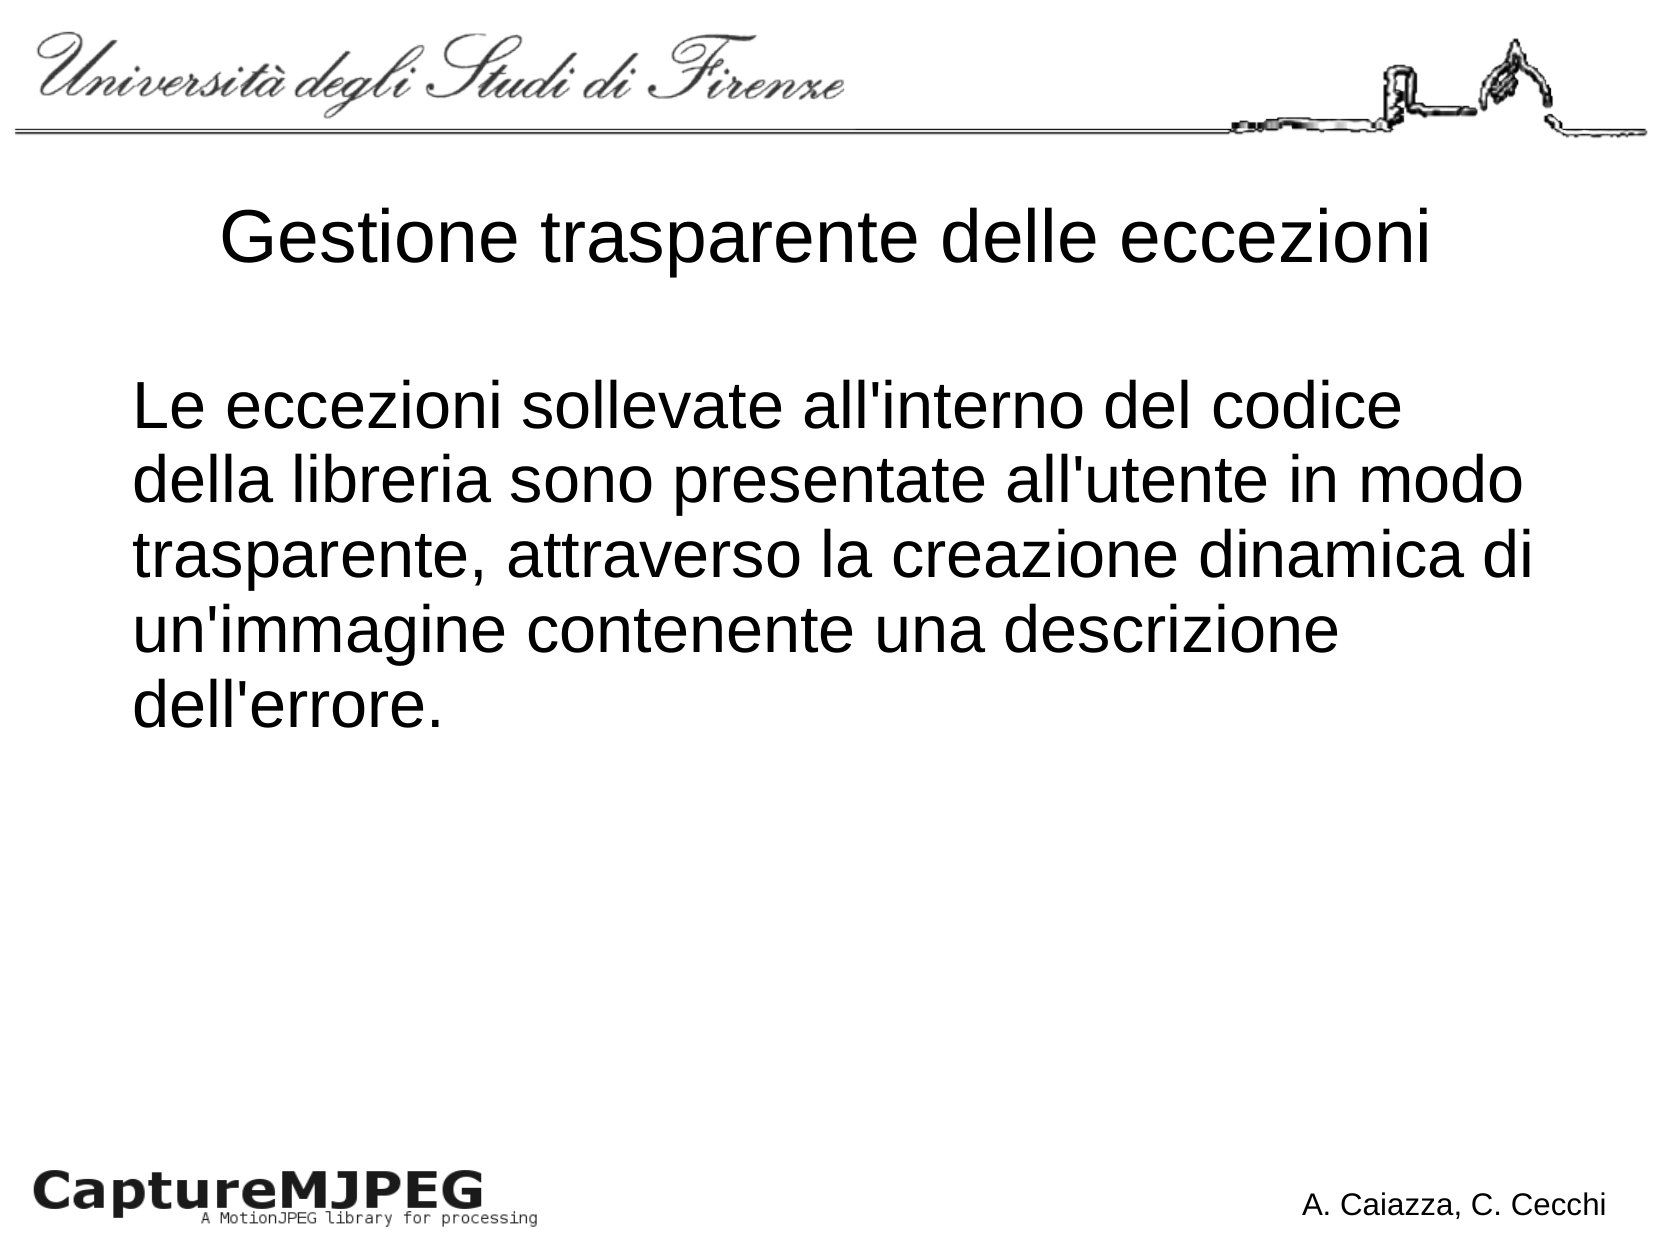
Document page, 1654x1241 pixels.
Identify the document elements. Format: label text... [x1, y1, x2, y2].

title Gestione trasparente delle eccezioni [82, 155, 1571, 318]
picture [7, 4, 1654, 147]
picture [17, 1159, 550, 1229]
text_box Le eccezioni sollevate all'interno del codice della libreria sono presentate all'utente in modo trasparente, attraverso la creazione dinamica di un'immagine contenente una descrizione dell'errore. [118, 360, 1565, 1069]
